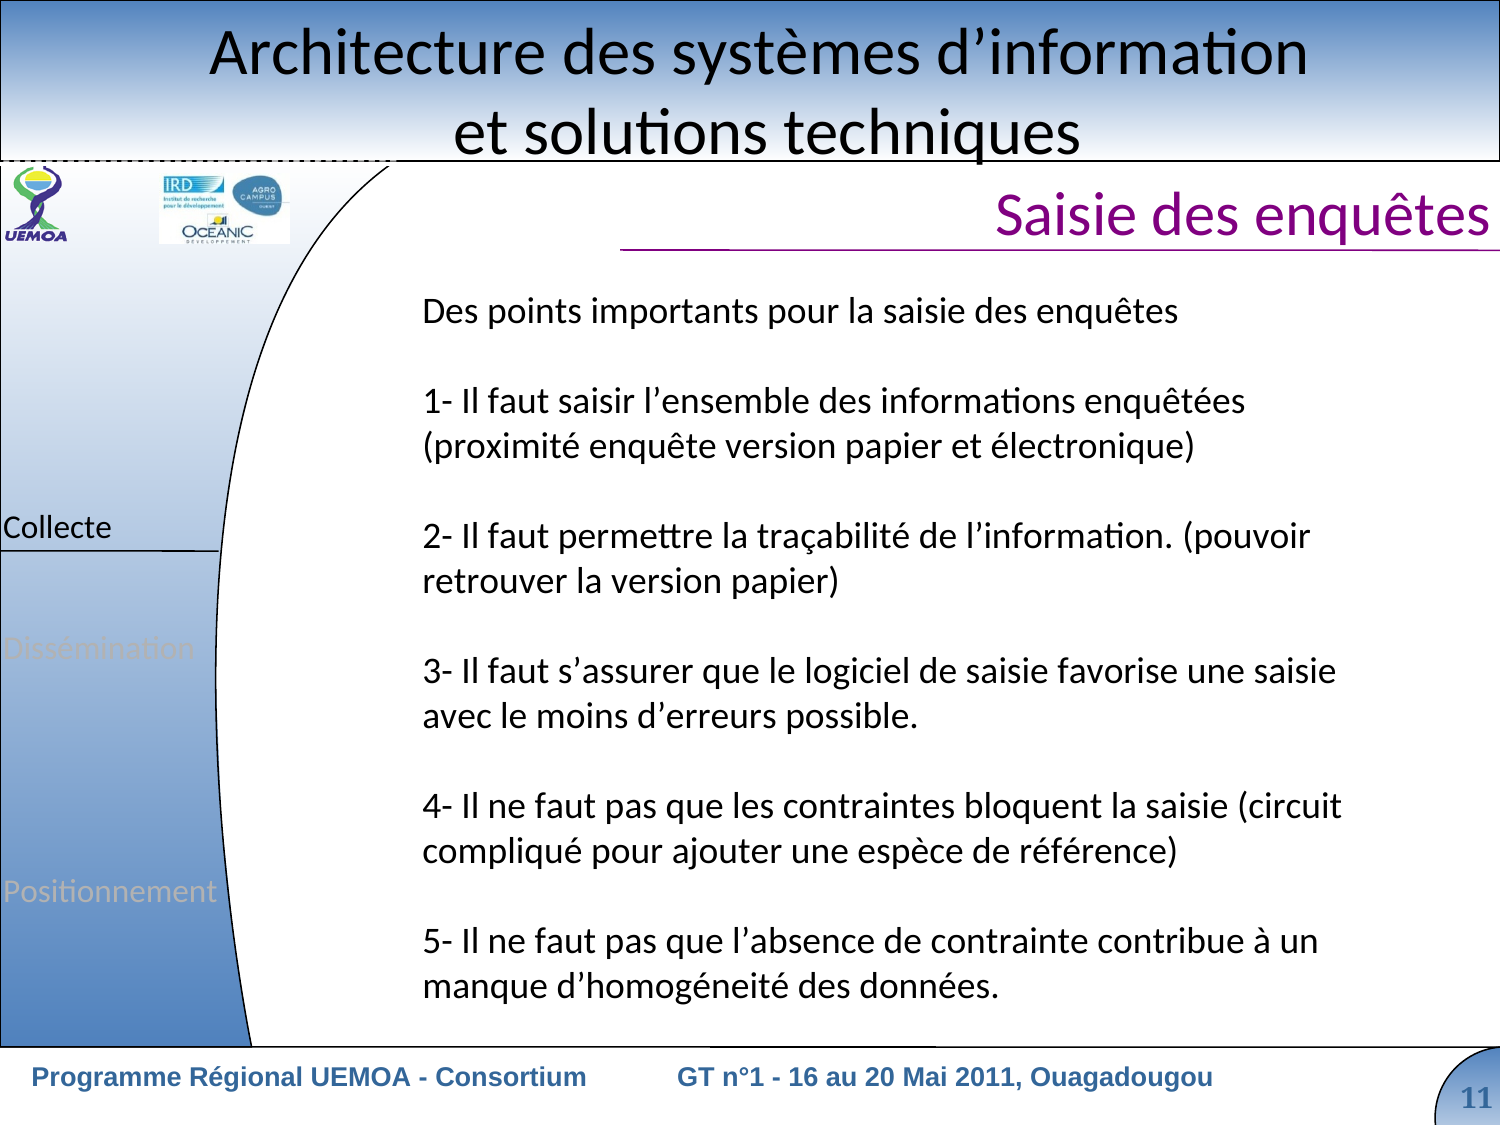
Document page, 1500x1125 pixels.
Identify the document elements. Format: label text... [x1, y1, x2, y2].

text_box Collecte Dissémination Positionnement [0, 497, 314, 1039]
text_box Des points importants pour la saisie des enquêtes 1- Il faut saisir l’ensemble des informations enquêtées (proximité enquête version papier et électronique) 2- Il faut permettre la traçabilité de l’information. (pouvoir retrouver la version papier) 3- Il faut s’assurer que le logiciel de saisie favorise une saisie avec le moins d’erreurs possible. 4- Il ne faut pas que les contraintes bloquent la saisie (circuit compliqué pour ajouter une espèce de référence) 5- Il ne faut pas que l’absence de contrainte contribue à un manque d’homogéneité des données. [407, 278, 1412, 1015]
picture [159, 173, 265, 244]
text_box Saisie des enquêtes [265, 165, 1500, 256]
text_box Architecture des systèmes d’information et solutions techniques [53, 0, 1483, 161]
picture [0, 166, 73, 244]
